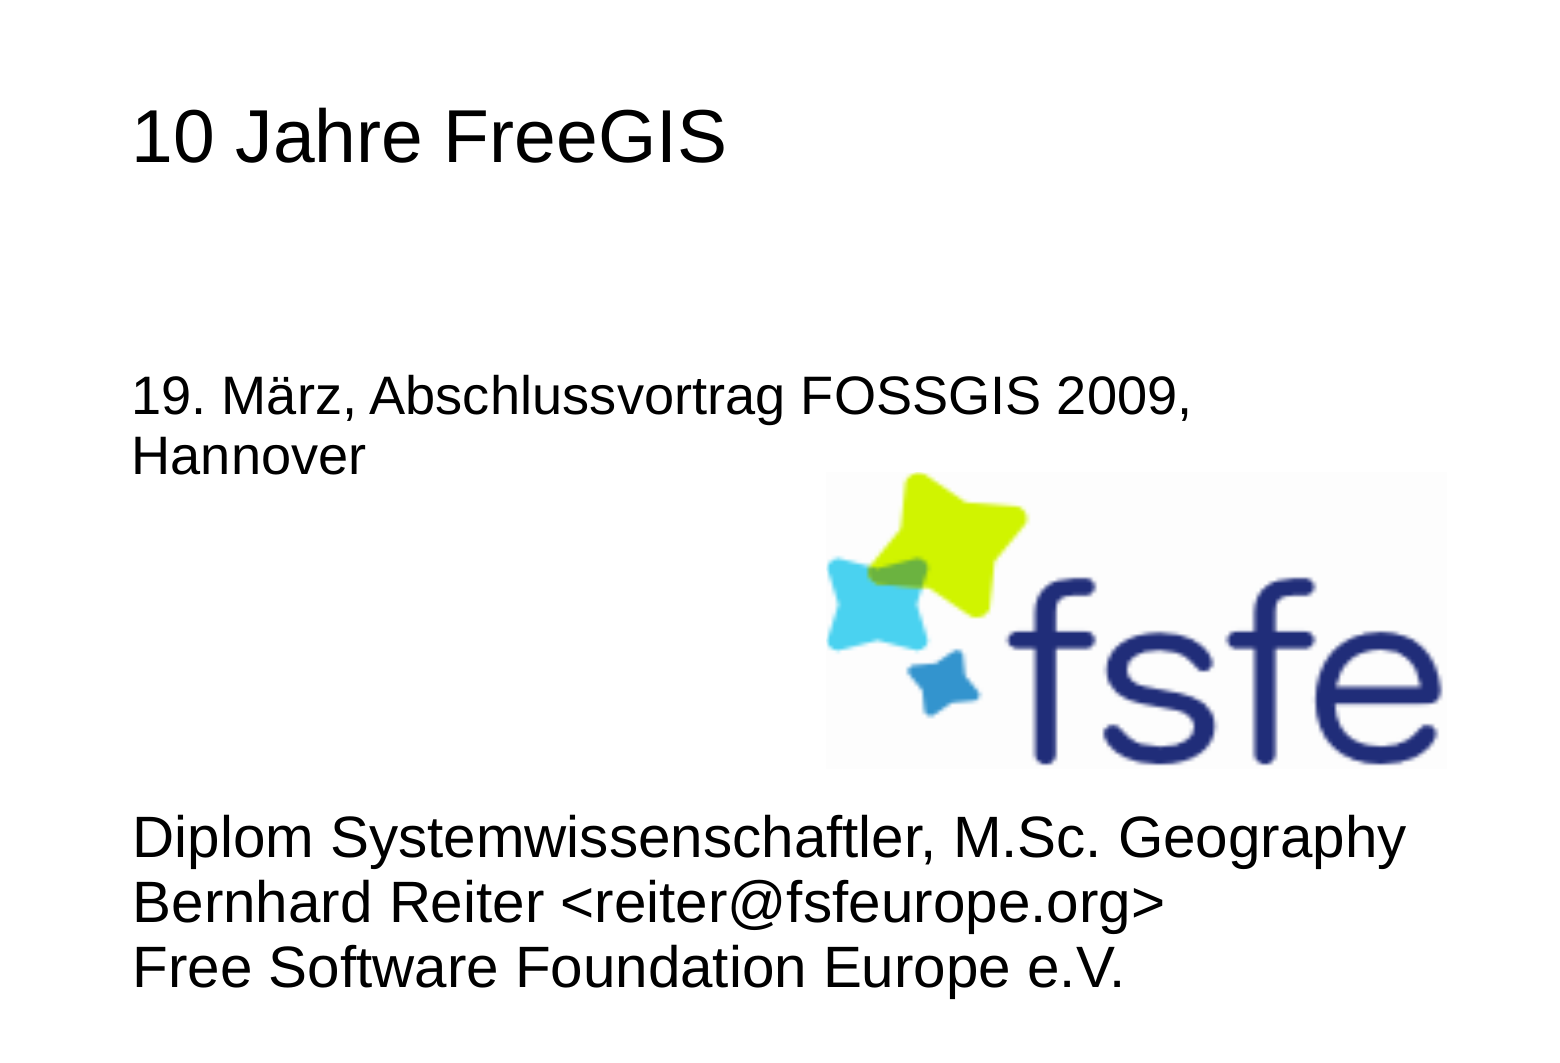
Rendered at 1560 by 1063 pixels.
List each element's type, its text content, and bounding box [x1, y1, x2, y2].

text_box Diplom Systemwissenschaftler, M.Sc. Geography Bernhard Reiter <reiter@fsfeurope.org> Free Software Foundation Europe e.V. [118, 797, 1447, 1034]
picture [826, 472, 1447, 769]
text_box 10 Jahre FreeGIS 19. März, Abschlussvortrag FOSSGIS 2009, Hannover [116, 87, 1447, 543]
